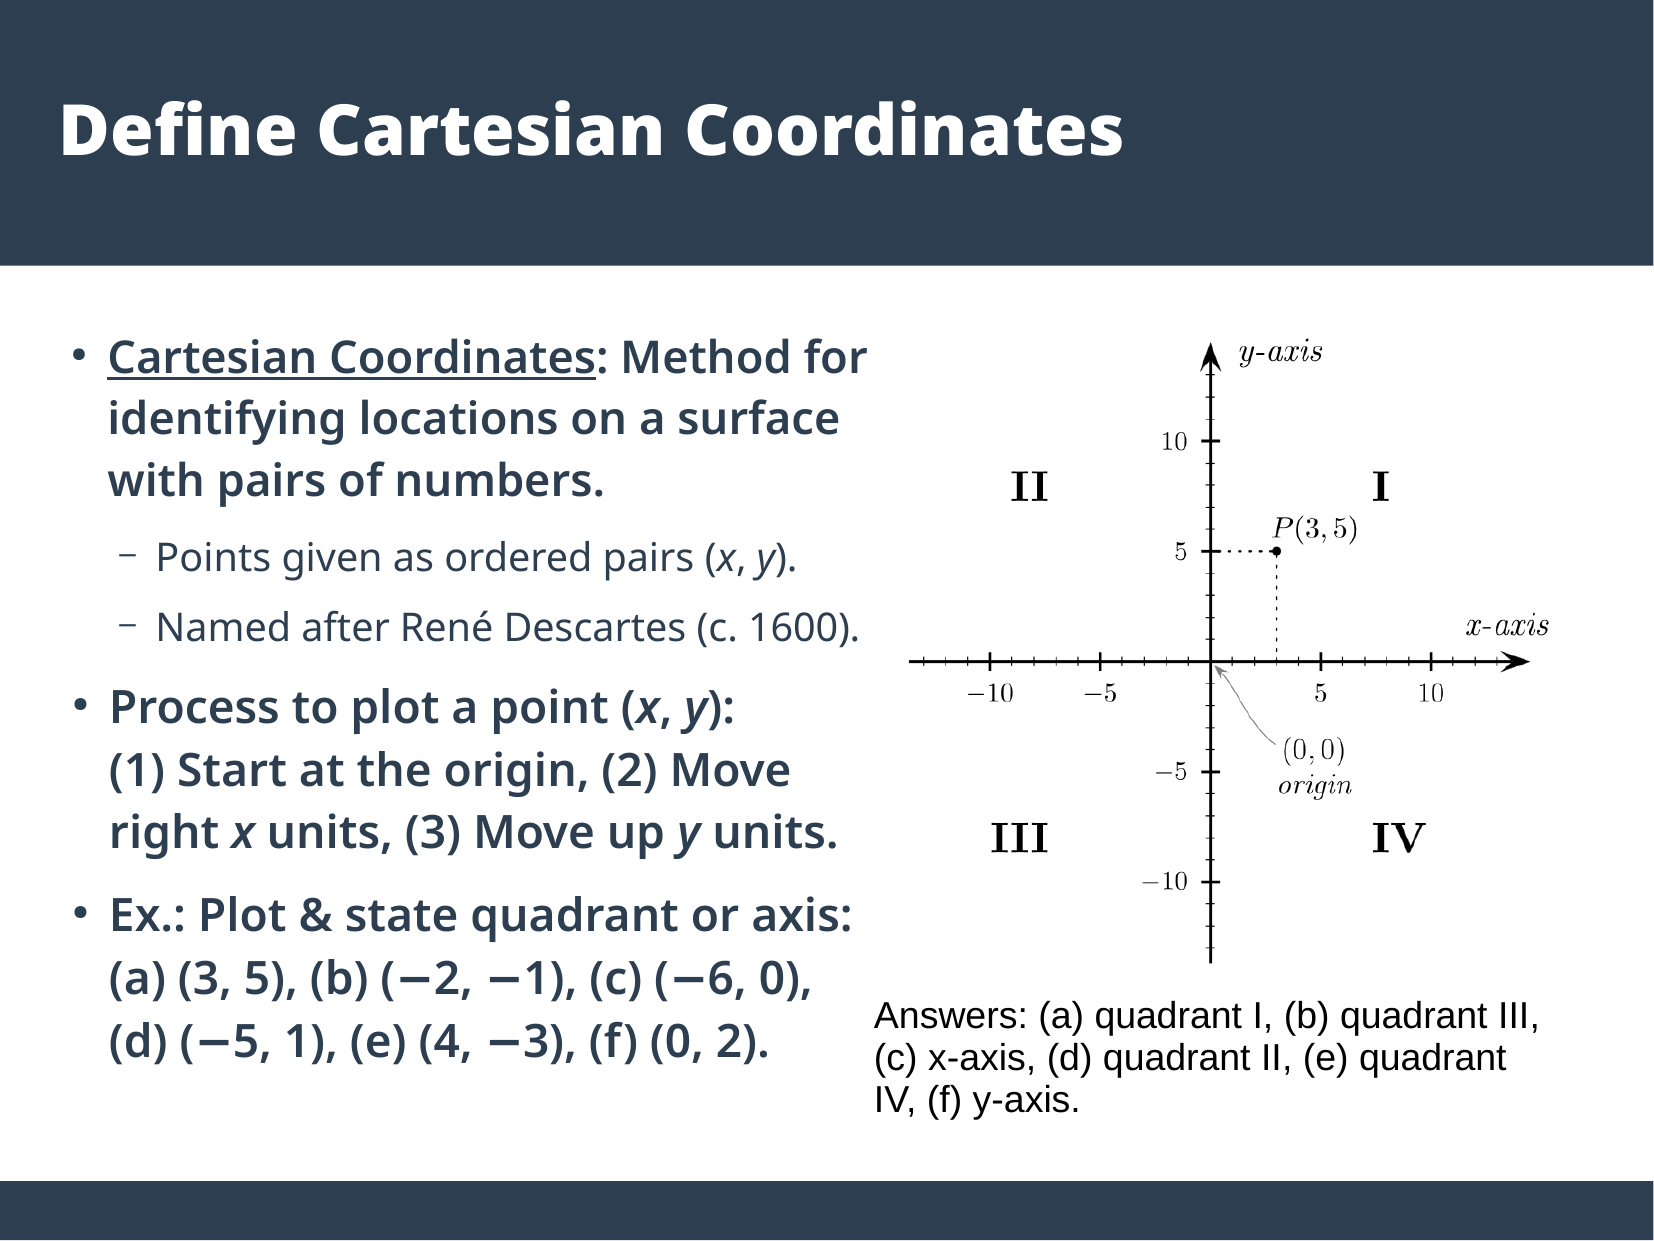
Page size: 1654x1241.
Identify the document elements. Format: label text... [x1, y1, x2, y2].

title Define Cartesian Coordinates [59, 49, 1595, 207]
list Cartesian Coordinates: Method for identifying locations on a surface with pairs of numbers. Points given as ordered pairs (x, y). Named after René Descartes (c. 1600). [59, 324, 871, 661]
text_box Answers: (a) quadrant I, (b) quadrant III, (c) x-axis, (d) quadrant II, (e) quadrant IV, (f) y-axis. [859, 986, 1565, 1144]
picture [900, 337, 1561, 976]
list Process to plot a point (x, y): (1) Start at the origin, (2) Move right x units, (3) Move up y units. Ex.: Plot & state quadrant or axis: (a) (3, 5), (b) (−2, −1), (c) (−6, 0), (d) (−5, 1), (e) (4, −3), (f) (0, 2). [60, 674, 871, 1080]
